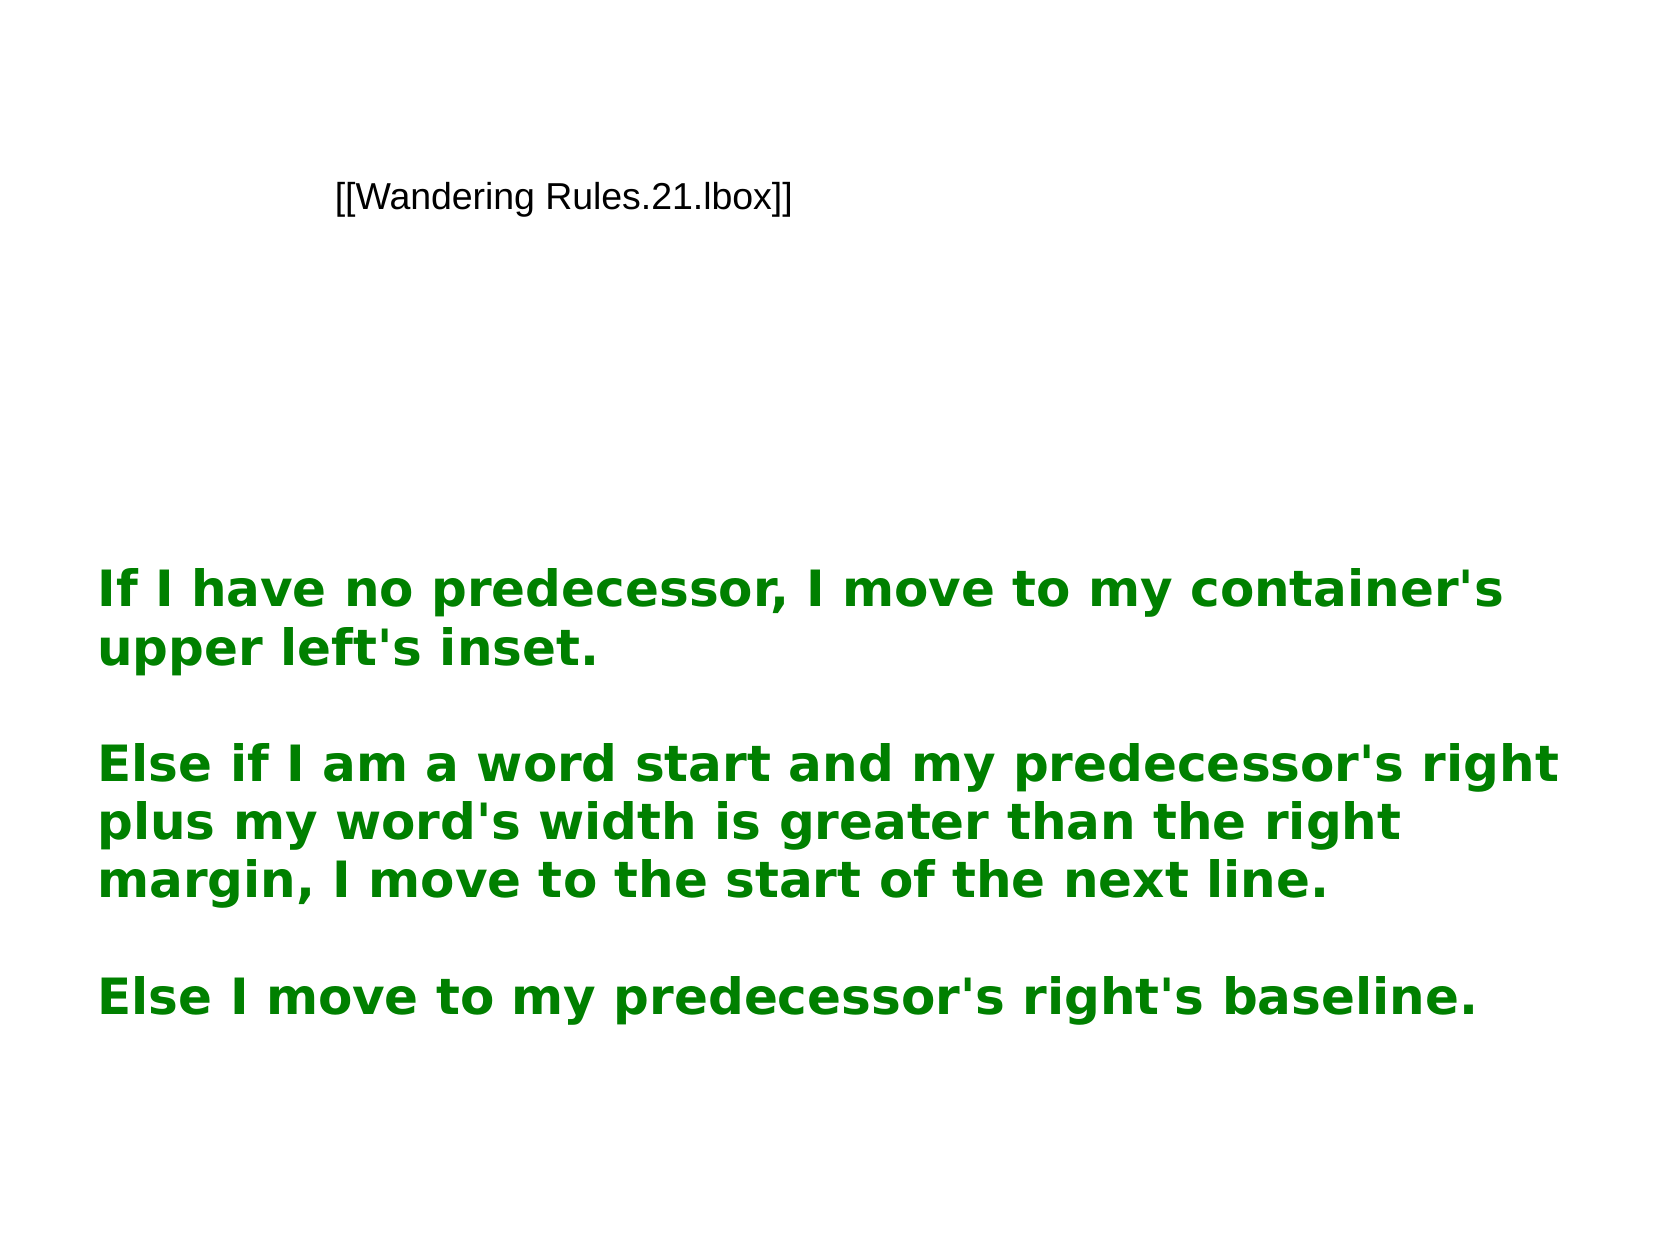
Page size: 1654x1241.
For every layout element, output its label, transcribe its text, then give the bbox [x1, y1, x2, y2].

text_box If I have no predecessor, I move to my container's upper left's inset. Else if I am a word start and my predecessor's right plus my word's width is greater than the right margin, I move to the start of the next line. Else I move to my predecessor's right's baseline. [82, 552, 1598, 1121]
text_box [[Wandering Rules.21.lbox]] [320, 168, 1259, 226]
